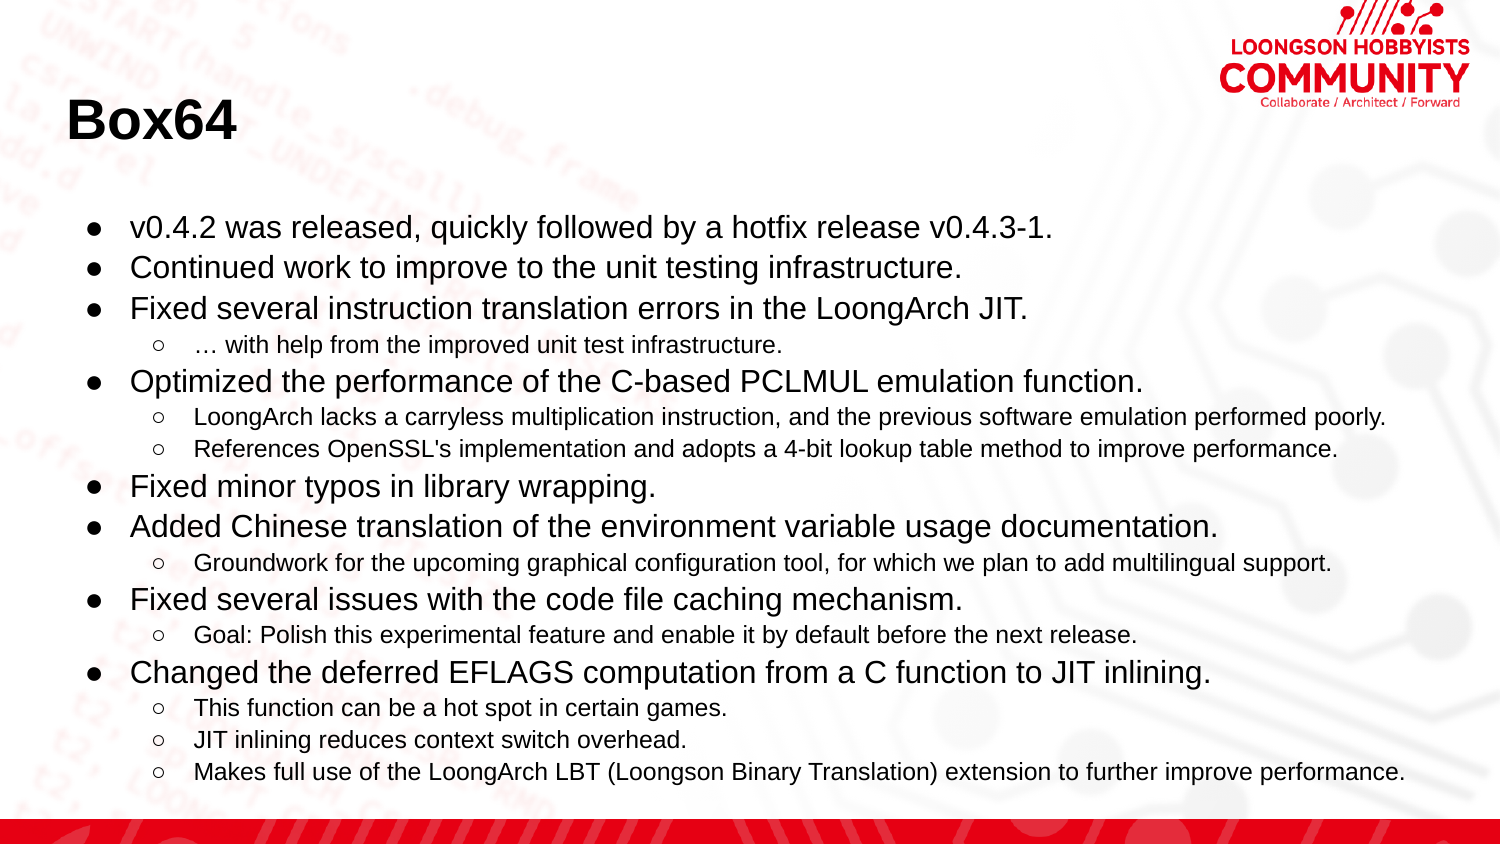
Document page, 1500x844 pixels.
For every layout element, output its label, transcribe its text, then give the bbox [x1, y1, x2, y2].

title Box64 [51, 72, 1449, 167]
picture [0, 0, 1500, 844]
list v0.4.2 was released, quickly followed by a hotfix release v0.4.3-1. Continued work to improve to the unit testing infrastructure. Fixed several instruction translation errors in the LoongArch JIT. … with help from the improved unit test infrastructure. Optimized the performance of the C-based PCLMUL emulation function. LoongArch lacks a carryless multiplication instruction, and the previous software emulation performed poorly. References OpenSSL's implementation and adopts a 4-bit lookup table method to improve performance. Fixed minor typos in library wrapping. Added Chinese translation of the environment variable usage documentation. Groundwork for the upcoming graphical configuration tool, for which we plan to add multilingual support. Fixed several issues with the code file caching mechanism. Goal: Polish this experimental feature and enable it by default before the next release. Changed the deferred EFLAGS computation from a C function to JIT inlining. This function can be a hot spot in certain games. JIT inlining reduces context switch overhead. Makes full use of the LoongArch LBT (Loongson Binary Translation) extension to further improve performance. [51, 189, 1449, 829]
